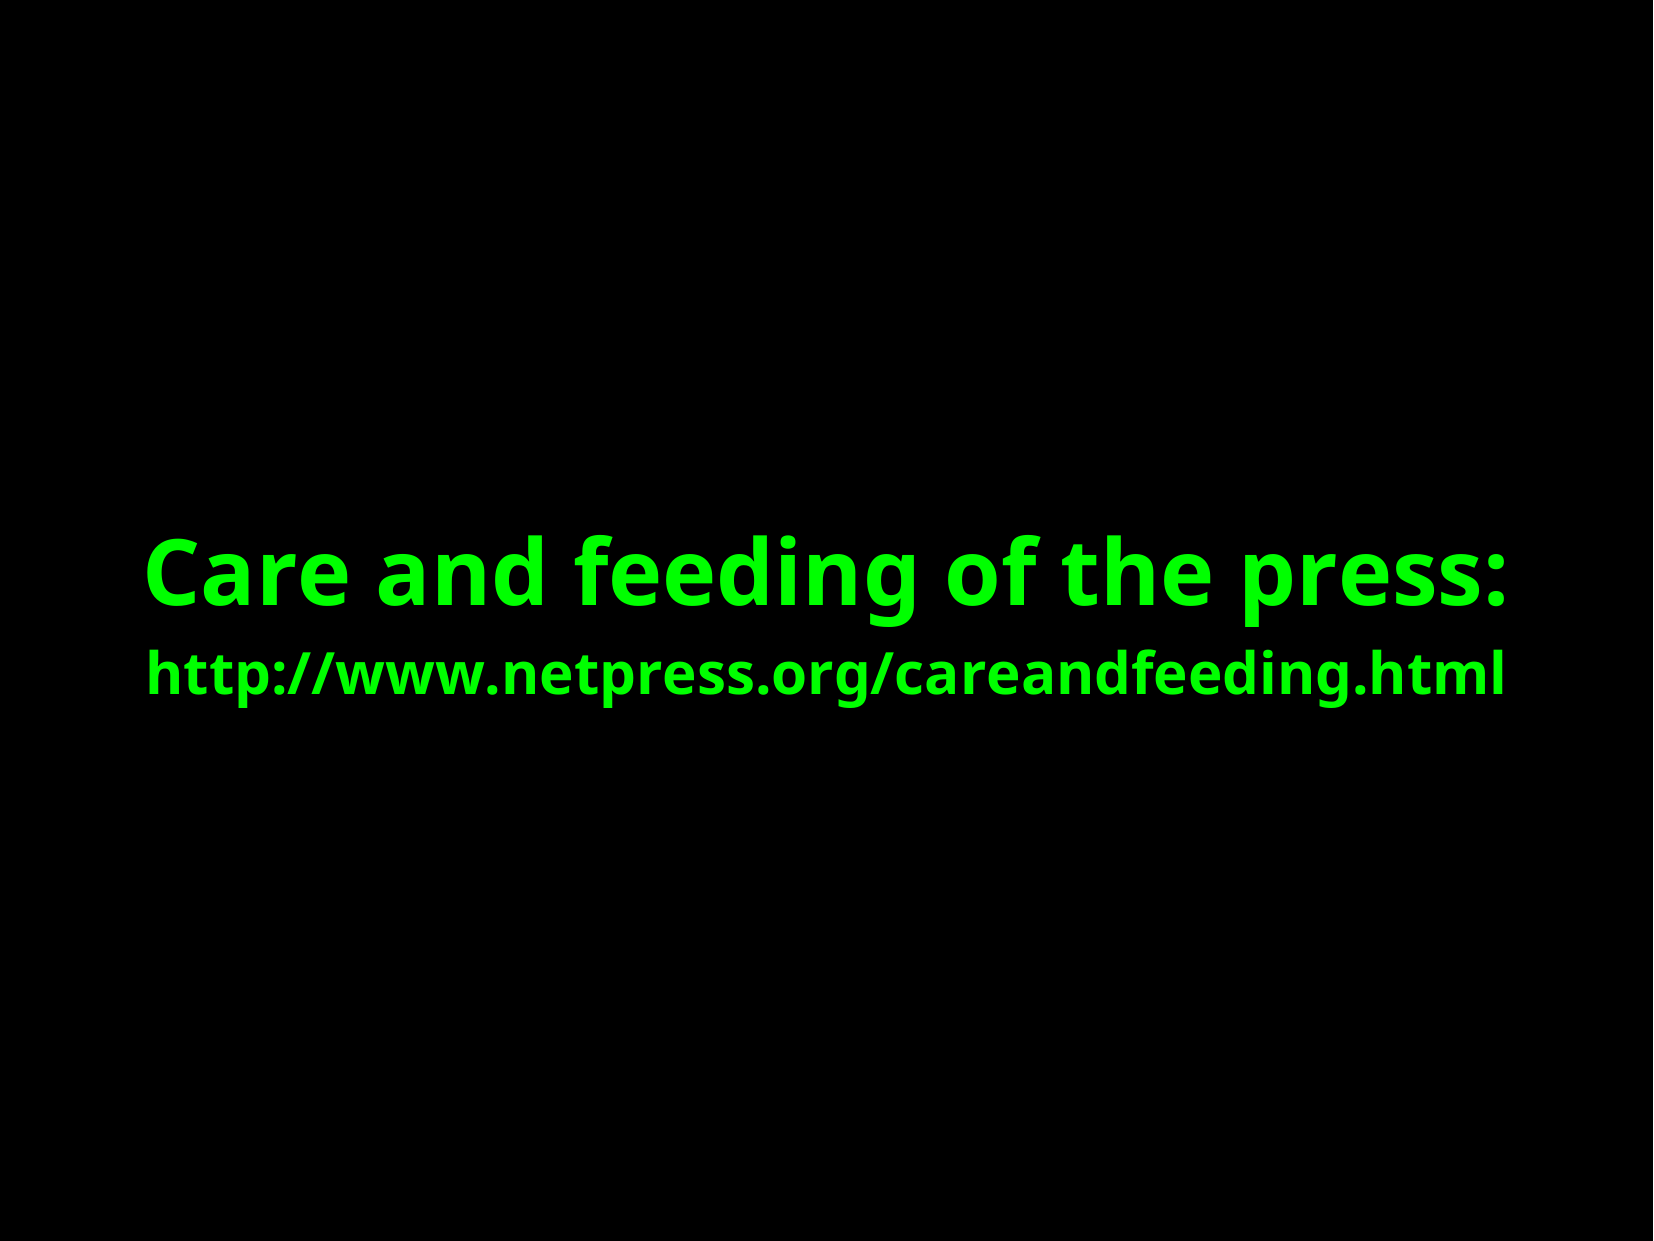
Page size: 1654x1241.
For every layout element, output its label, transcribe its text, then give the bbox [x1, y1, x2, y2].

title Care and feeding of the press: http://www.netpress.org/careandfeeding.html [82, 136, 1571, 1084]
